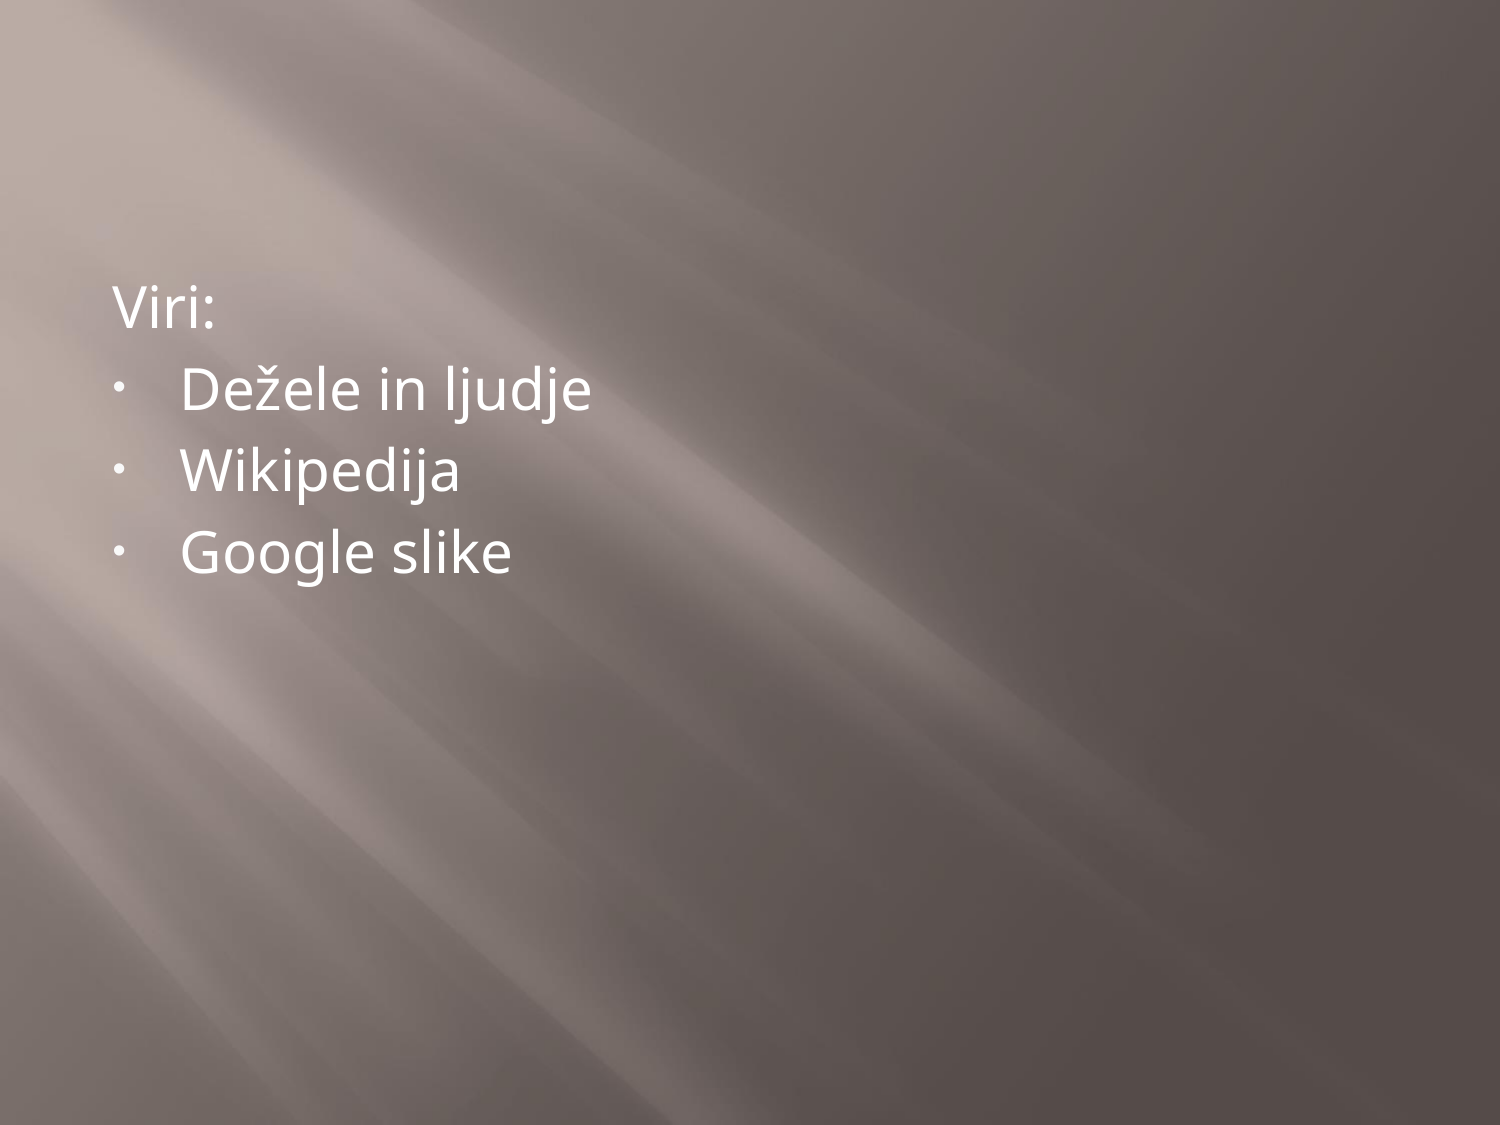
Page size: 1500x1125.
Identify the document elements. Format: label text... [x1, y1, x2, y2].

picture [0, 0, 1500, 1125]
list Viri: Dežele in ljudje Wikipedija Google slike [75, 262, 1425, 1035]
